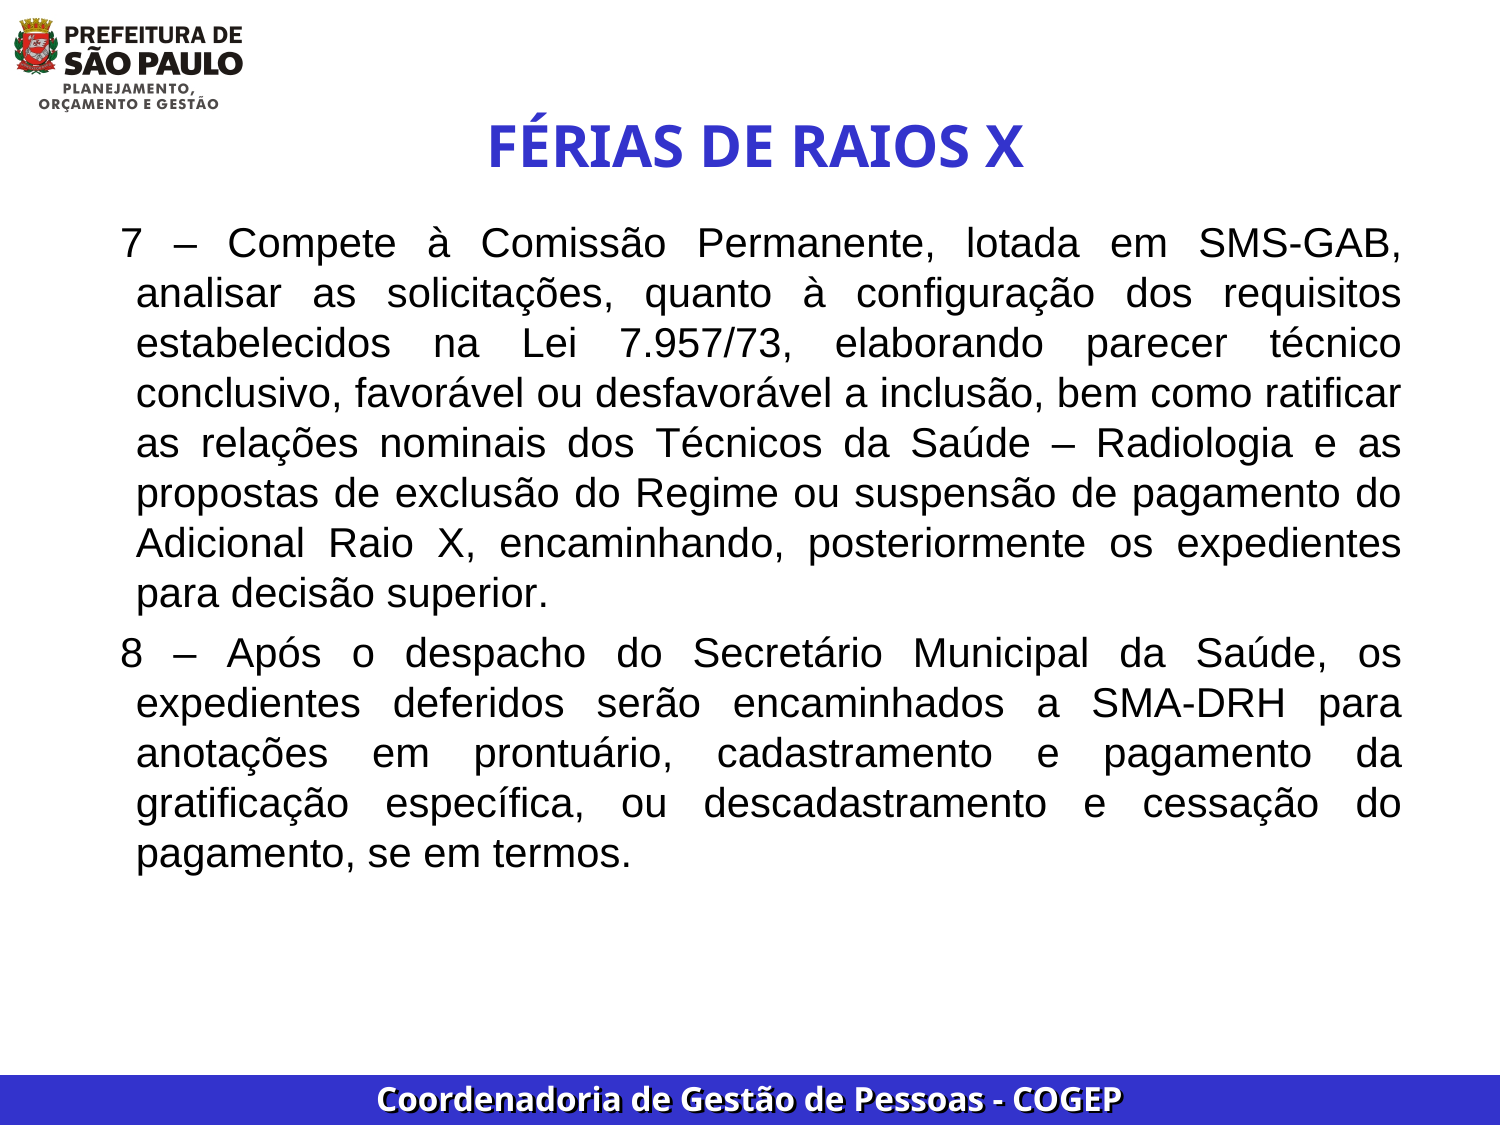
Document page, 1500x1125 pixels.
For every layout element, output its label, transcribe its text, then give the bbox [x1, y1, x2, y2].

title FÉRIAS DE RAIOS X [100, 101, 1412, 187]
subtitle 7 – Compete à Comissão Permanente, lotada em SMS-GAB, analisar as solicitações, quanto à configuração dos requisitos estabelecidos na Lei 7.957/73, elaborando parecer técnico conclusivo, favorável ou desfavorável a inclusão, bem como ratificar as relações nominais dos Técnicos da Saúde – Radiologia e as propostas de exclusão do Regime ou suspensão de pagamento do Adicional Raio X, encaminhando, posteriormente os expedientes para decisão superior. 8 – Após o despacho do Secretário Municipal da Saúde, os expedientes deferidos serão encaminhados a SMA-DRH para anotações em prontuário, cadastramento e pagamento da gratificação específica, ou descadastramento e cessação do pagamento, se em termos. [29, 208, 1436, 884]
